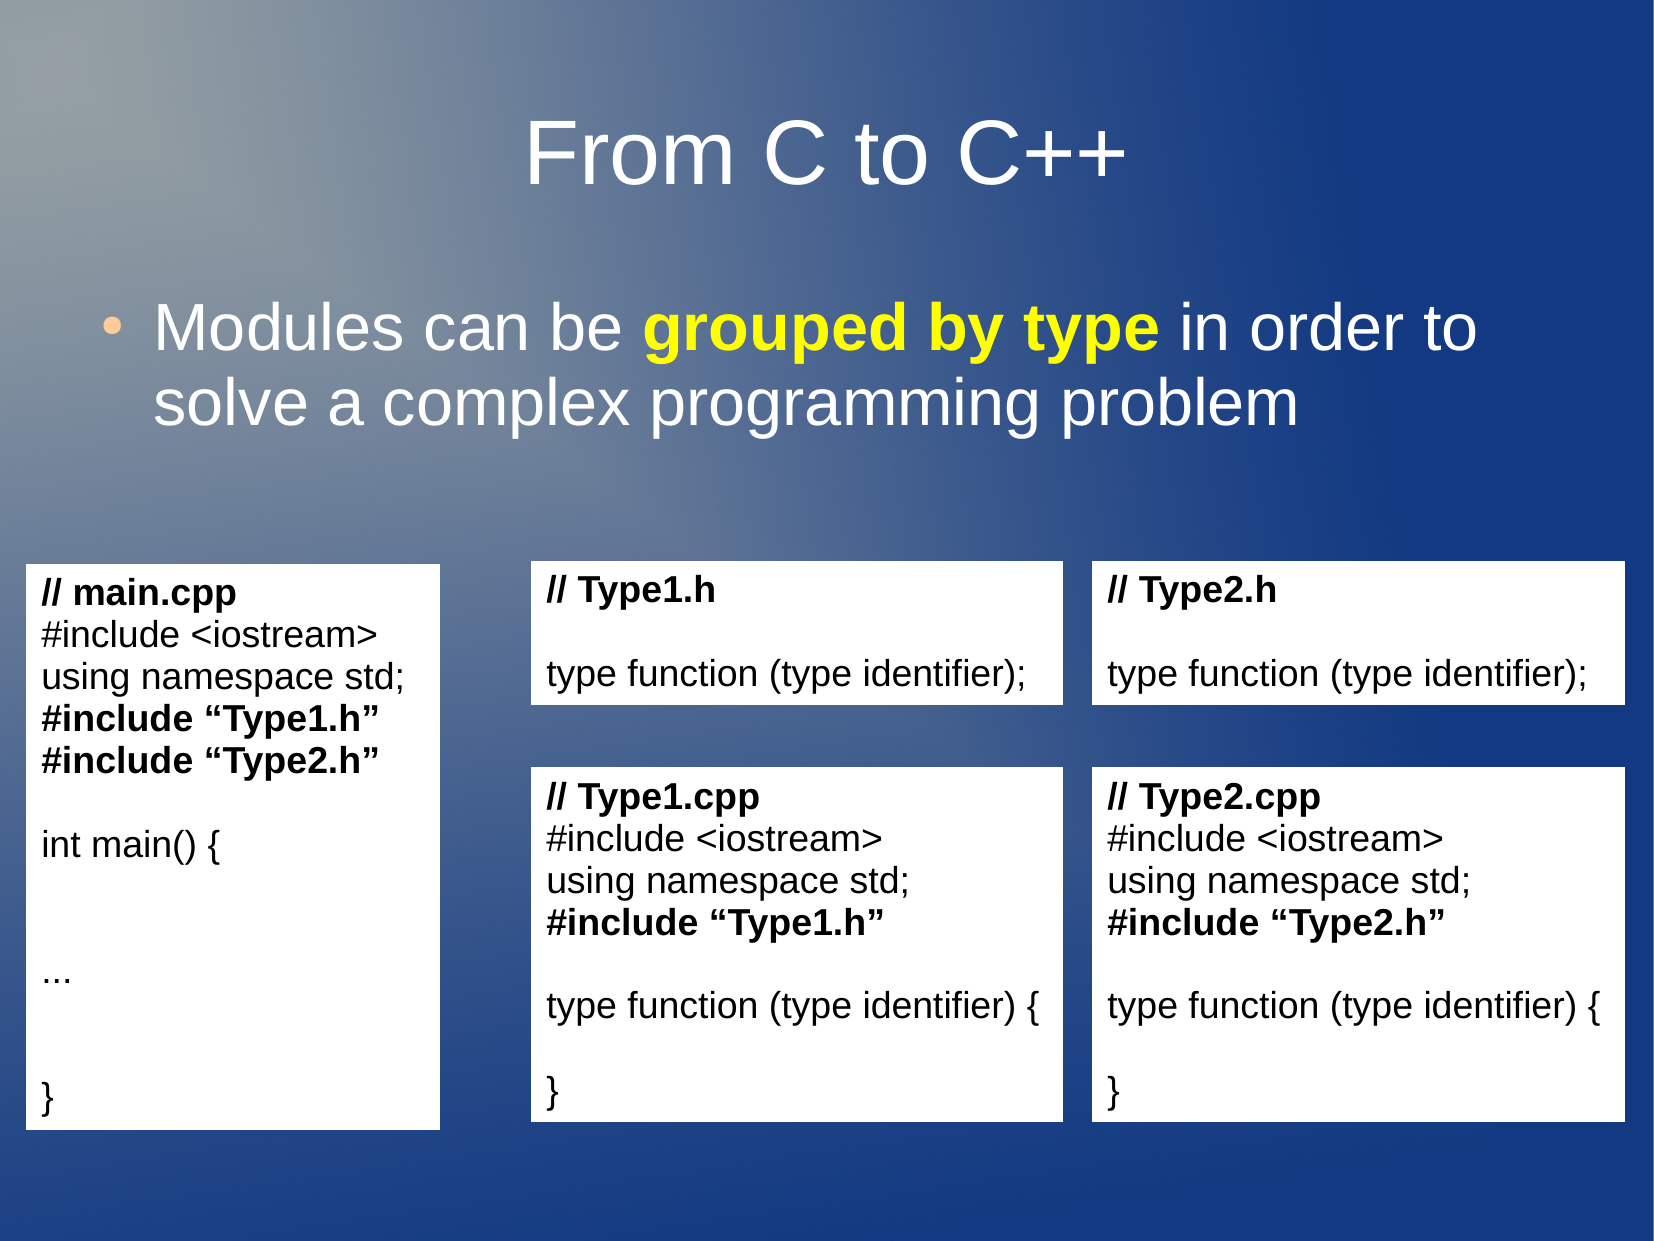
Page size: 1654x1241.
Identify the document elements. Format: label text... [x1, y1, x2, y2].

text_box // Type1.cpp #include <iostream> using namespace std; #include “Type1.h” type function (type identifier) { } [531, 767, 1063, 1122]
text_box // Type2.cpp #include <iostream> using namespace std; #include “Type2.h” type function (type identifier) { } [1092, 767, 1625, 1122]
list Modules can be grouped by type in order to solve a complex programming problem [82, 290, 1571, 1094]
title From C to C++ [82, 56, 1571, 250]
text_box // main.cpp #include <iostream> using namespace std; #include “Type1.h” #include “Type2.h” int main() { ... } [26, 564, 440, 1130]
picture [0, 0, 1654, 1241]
text_box // Type2.h type function (type identifier); [1092, 561, 1625, 705]
text_box // Type1.h type function (type identifier); [531, 561, 1063, 705]
